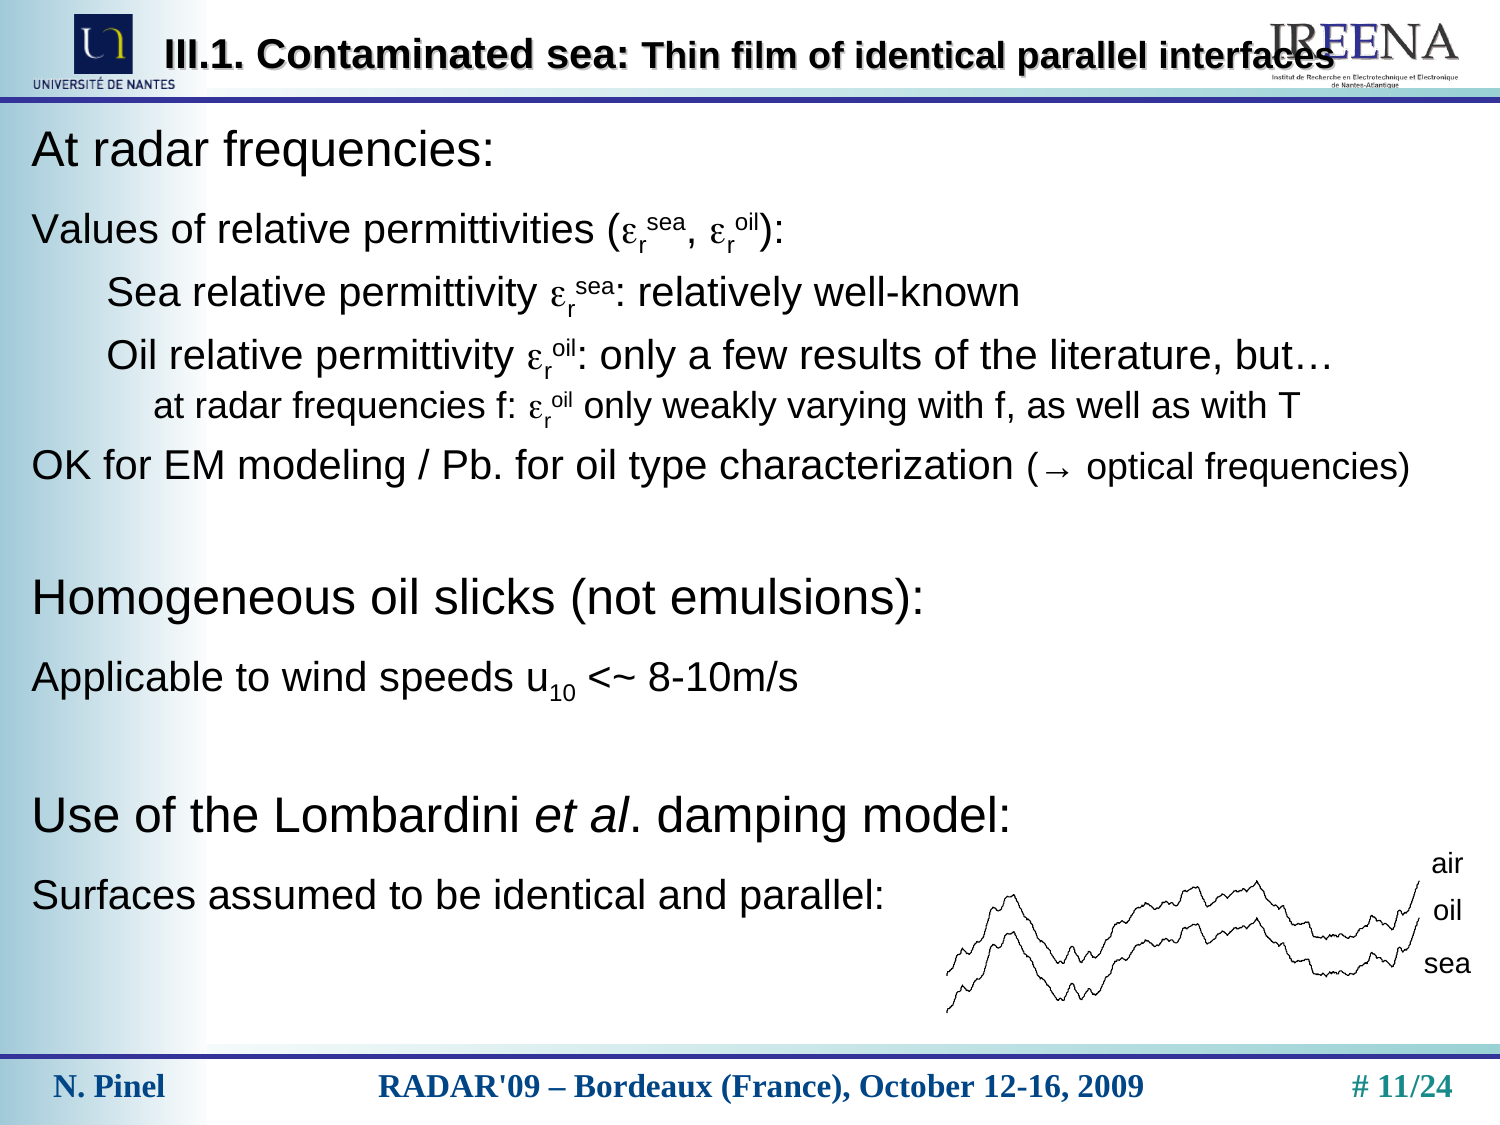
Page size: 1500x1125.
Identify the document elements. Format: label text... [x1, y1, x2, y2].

text_box oil [1380, 886, 1500, 935]
text_box air [1380, 839, 1500, 886]
list At radar frequencies: Values of relative permittivities (rsea, roil): Sea relative permittivity rsea: relatively well-known Oil relative permittivity roil: only a few results of the literature, but… at radar frequencies f: roil only weakly varying with f, as well as with T OK for EM modeling / Pb. for oil type characterization (→ optical frequencies) Homogeneous oil slicks (not emulsions): Applicable to wind speeds u10 <~ 8-10m/s Use of the Lombardini et al. damping model: Surfaces assumed to be identical and parallel: [16, 113, 1490, 985]
picture [1426, 23, 1459, 89]
title III.1. Contaminated sea: Thin film of identical parallel interfaces [75, 23, 1426, 103]
list At radar frequencies: Values of relative permittivities (rsea, roil): Sea relative permittivity rsea: relatively well-known Oil relative permittivity roil: only a few results of the literature, but… at radar frequencies f: roil only weakly varying with f, as well as with T OK for EM modeling / Pb. for oil type characterization (→ optical frequencies) Homogeneous oil slicks (not emulsions): Applicable to wind speeds u10 <~ 8-10m/s Use of the Lombardini et al. damping model: Surfaces assumed to be identical and parallel: [1104, 921, 1380, 985]
picture [29, 14, 178, 95]
text_box sea [1380, 939, 1500, 988]
